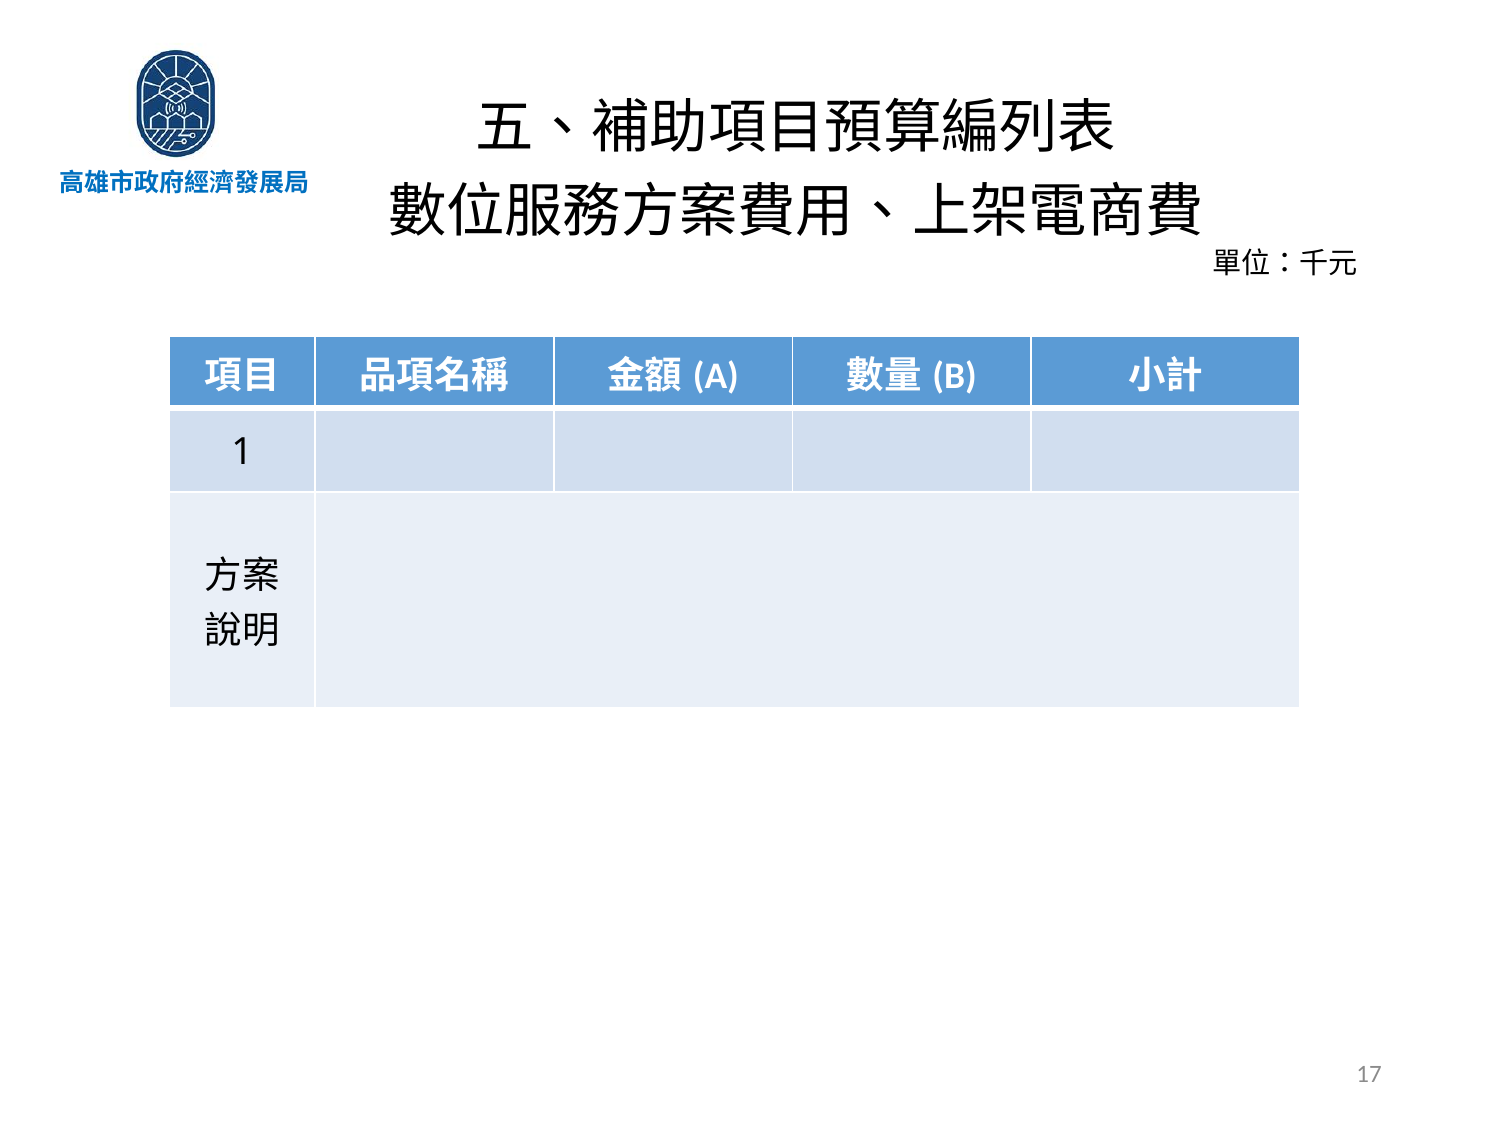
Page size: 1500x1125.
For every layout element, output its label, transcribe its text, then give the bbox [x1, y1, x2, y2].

picture [103, 30, 248, 176]
table_cell [316, 493, 1299, 707]
table_cell [316, 411, 553, 491]
table_cell [555, 411, 792, 491]
text_box 五、補助項目預算編列表 數位服務方案費用、上架電商費 [222, 65, 1369, 262]
table_header 金額(A) [555, 337, 792, 405]
table_header 數量(B) [793, 337, 1030, 405]
table_header 品項名稱 [316, 337, 553, 405]
text_box 單位：千元 [1197, 236, 1500, 287]
table_header 小計 [1032, 337, 1299, 405]
table_cell 1 [170, 411, 314, 491]
slide_number <編號> [1059, 1042, 1397, 1103]
table_cell 方案 說明 [170, 493, 314, 707]
table_header 項目 [170, 337, 314, 405]
table_cell [1032, 411, 1299, 491]
table_cell [793, 411, 1030, 491]
